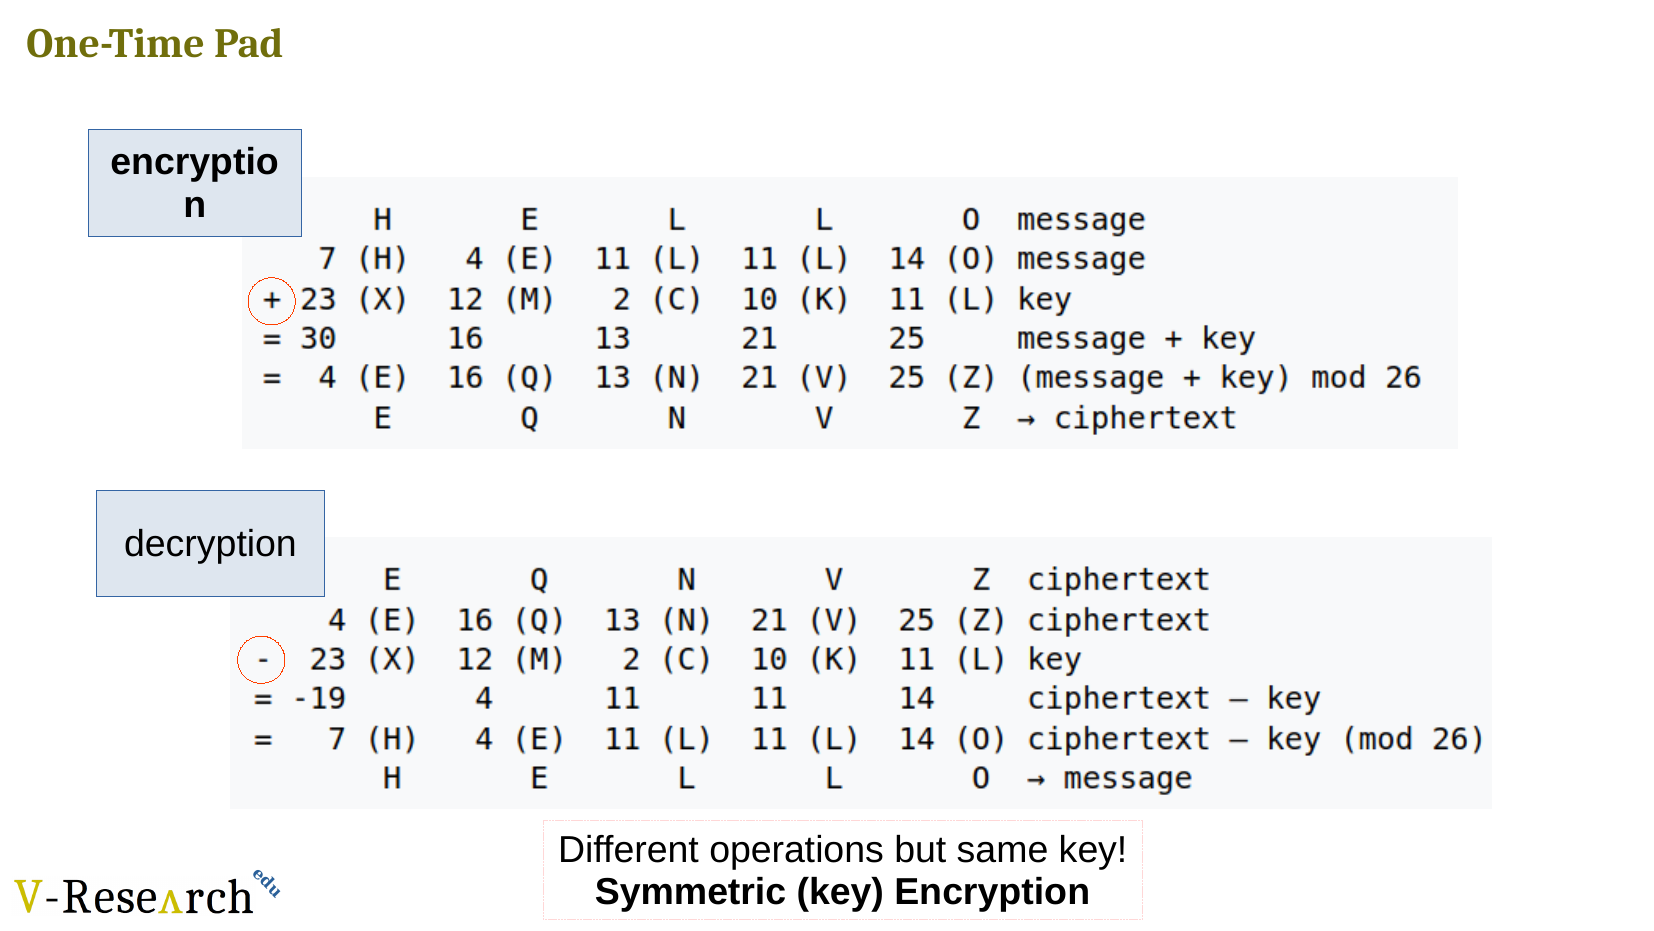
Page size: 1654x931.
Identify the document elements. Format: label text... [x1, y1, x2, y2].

text_box One-Time Pad [11, 12, 1193, 77]
text_box Different operations but same key! Symmetric (key) Encryption [543, 820, 1143, 920]
text_box decryption [96, 490, 325, 597]
picture [230, 537, 1492, 810]
text_box edu [222, 847, 333, 931]
text_box encryption [88, 129, 302, 237]
picture [11, 876, 255, 916]
picture [242, 177, 1458, 449]
